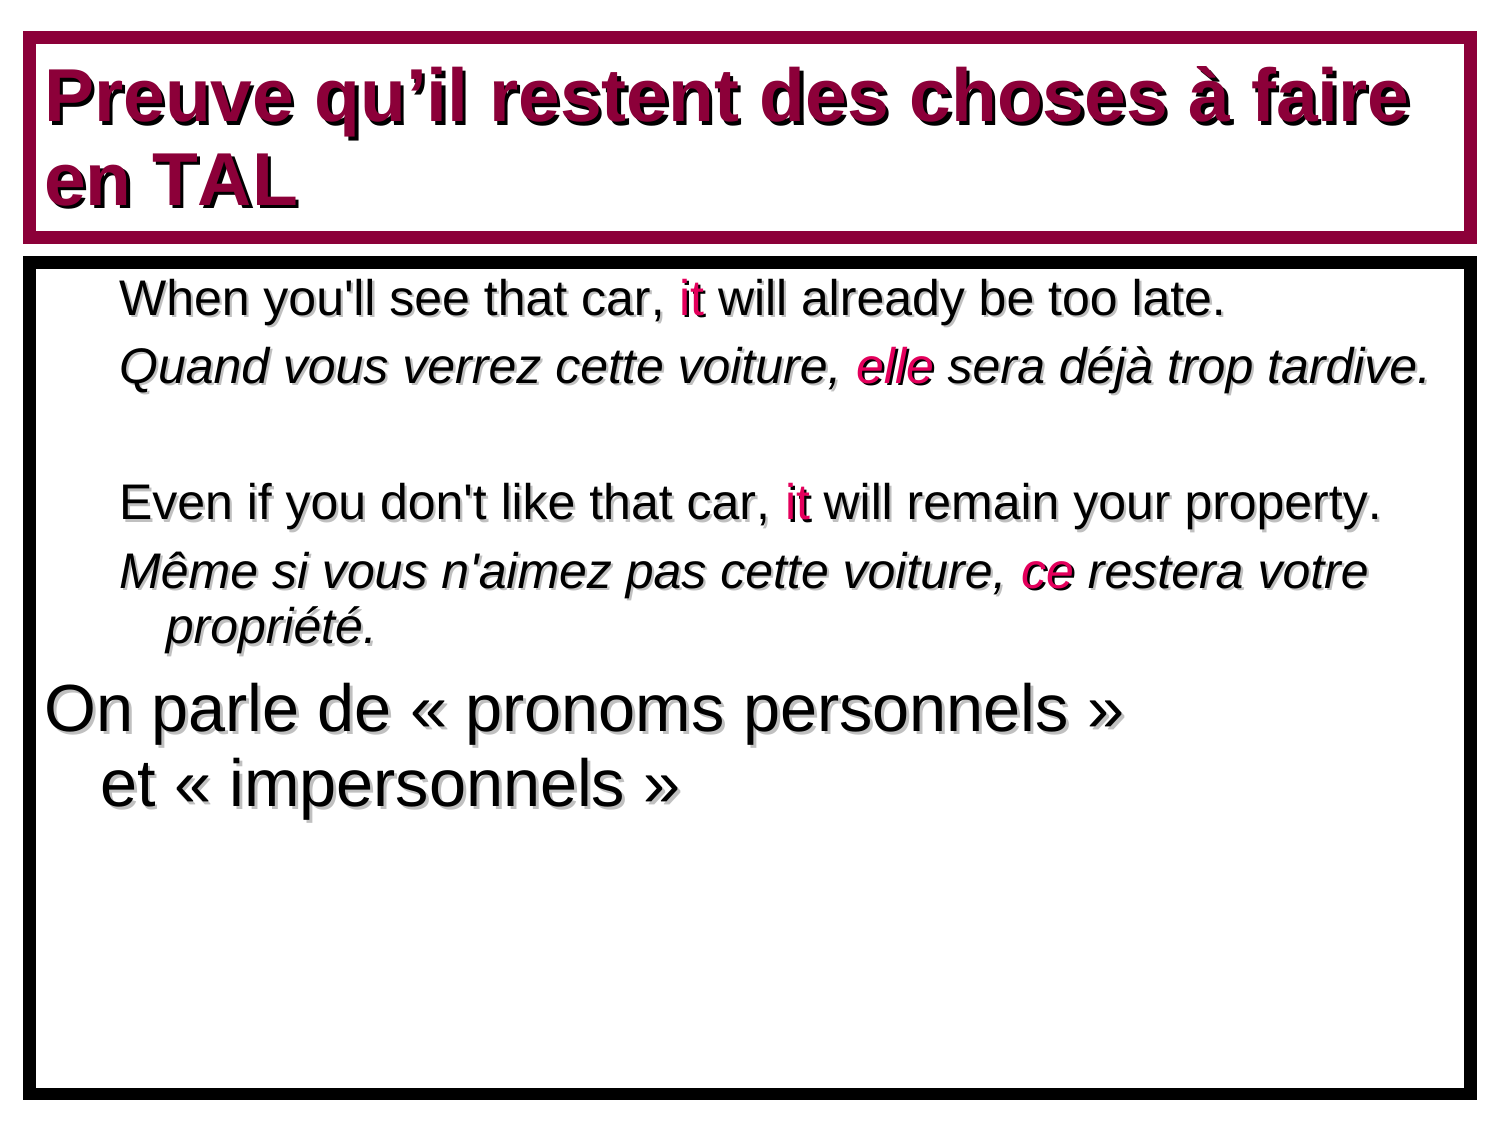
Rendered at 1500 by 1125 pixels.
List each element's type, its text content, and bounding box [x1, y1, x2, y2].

list When you'll see that car, it will already be too late. Quand vous verrez cette voiture, elle sera déjà trop tardive. Even if you don't like that car, it will remain your property. Même si vous n'aimez pas cette voiture, ce restera votre propriété. On parle de « pronoms personnels » et « impersonnels » [29, 262, 1471, 1095]
title Preuve qu’il restent des choses à faire en TAL [29, 37, 1471, 238]
